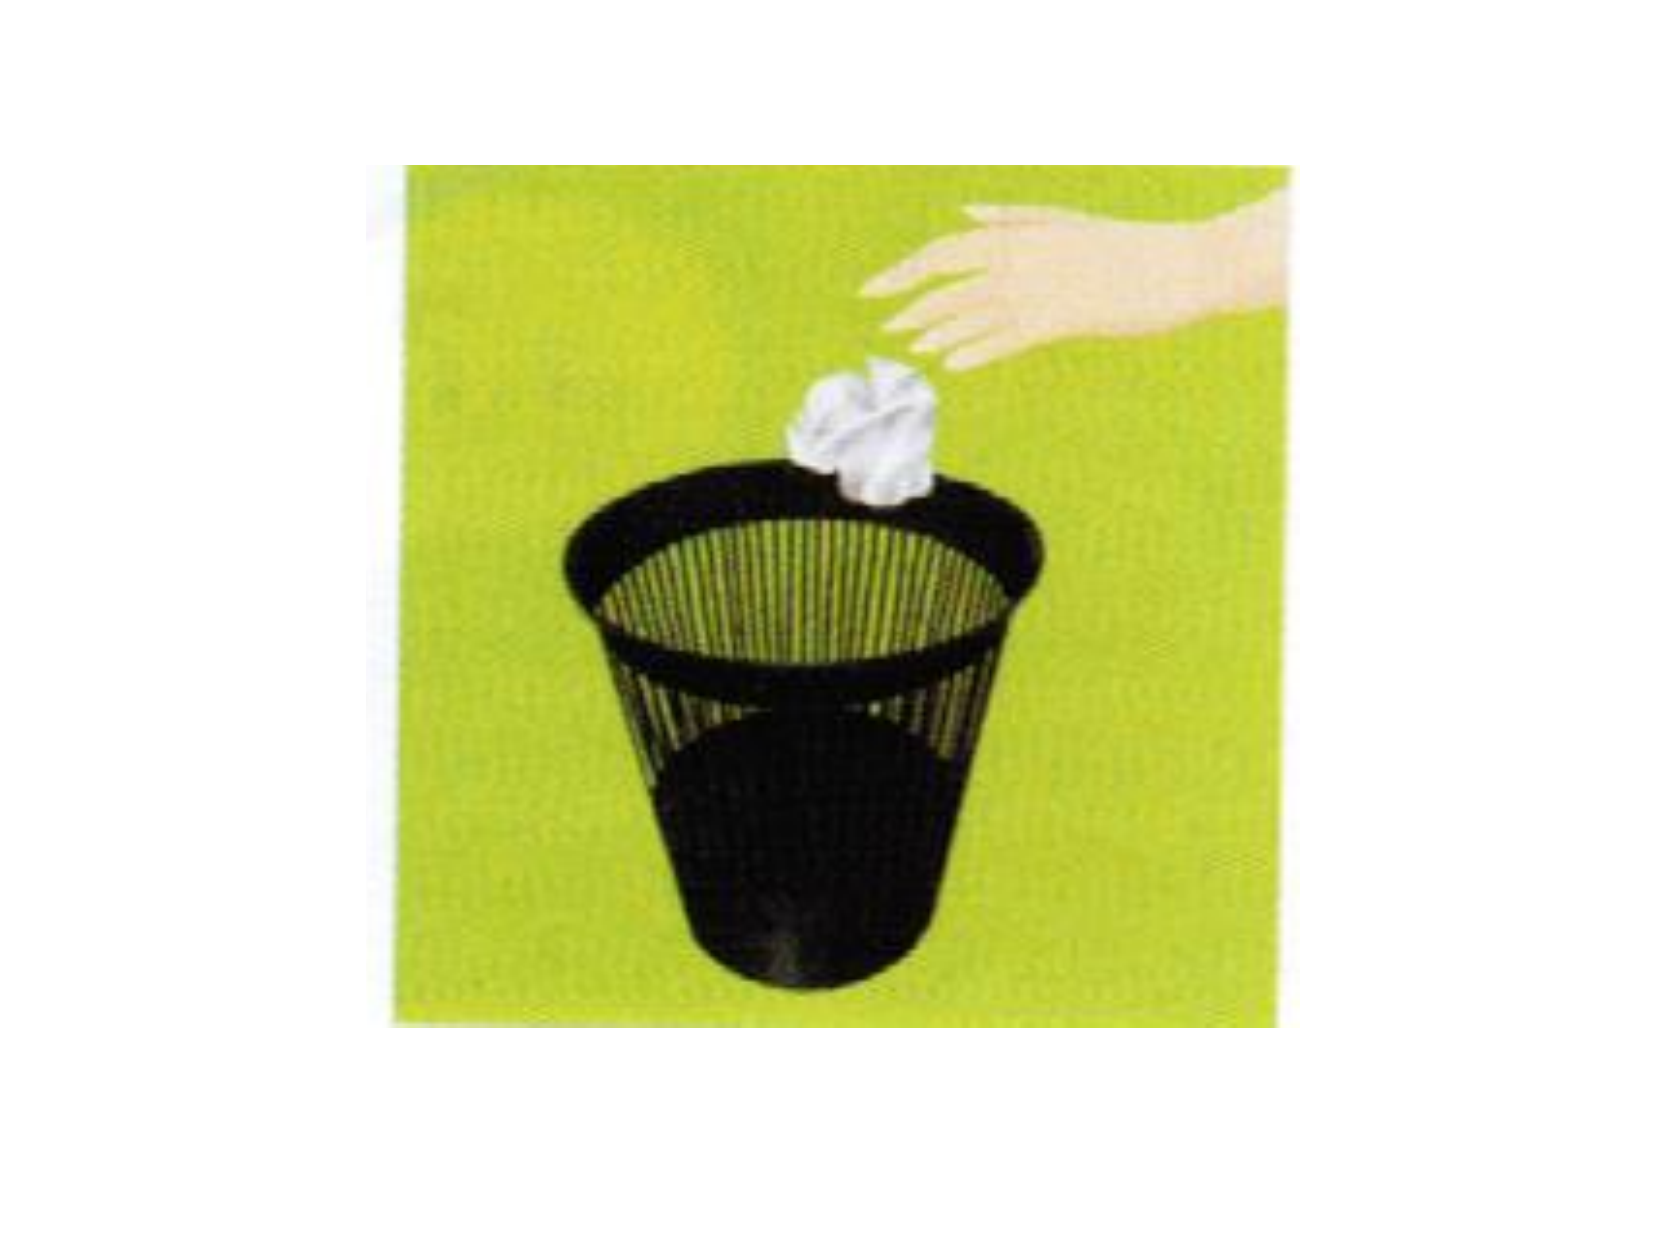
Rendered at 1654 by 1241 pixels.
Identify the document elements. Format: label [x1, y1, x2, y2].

picture [366, 165, 1300, 1028]
